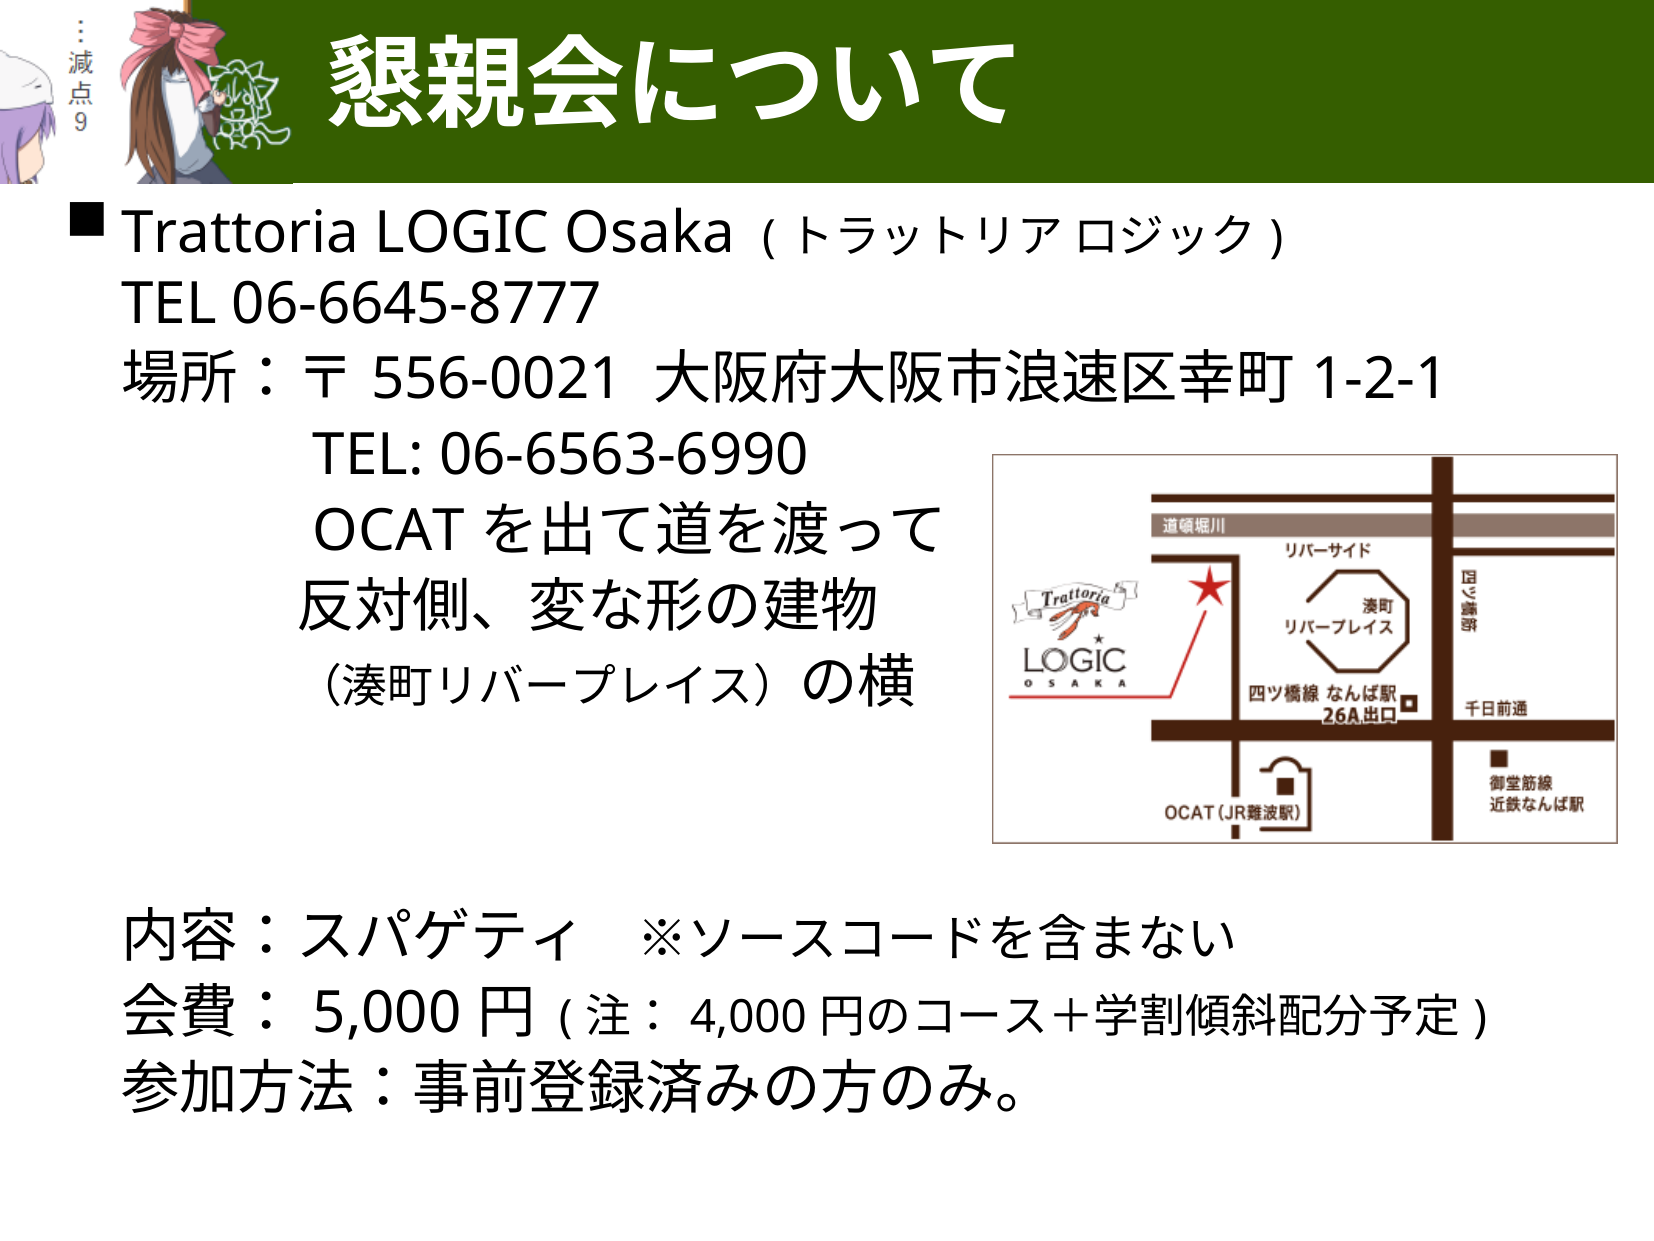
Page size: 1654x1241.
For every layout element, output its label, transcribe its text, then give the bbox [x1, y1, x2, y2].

picture [992, 454, 1618, 844]
title 懇親会について [325, 0, 1654, 168]
picture [0, 0, 293, 184]
list Trattoria LOGIC Osaka (トラットリア ロジック) TEL 06-6645-8777 場所：〒556-0021 大阪府大阪市浪速区幸町1-2-1 TEL: 06-6563-6990 OCATを出て道を渡って 反対側、変な形の建物 （湊町リバープレイス）の横 内容：スパゲティ ※ソースコードを含まない 会費：5,000円 (注：4,000円のコース＋学割傾斜配分予定) 参加方法：事前登録済みの方のみ。 [65, 195, 1595, 1165]
